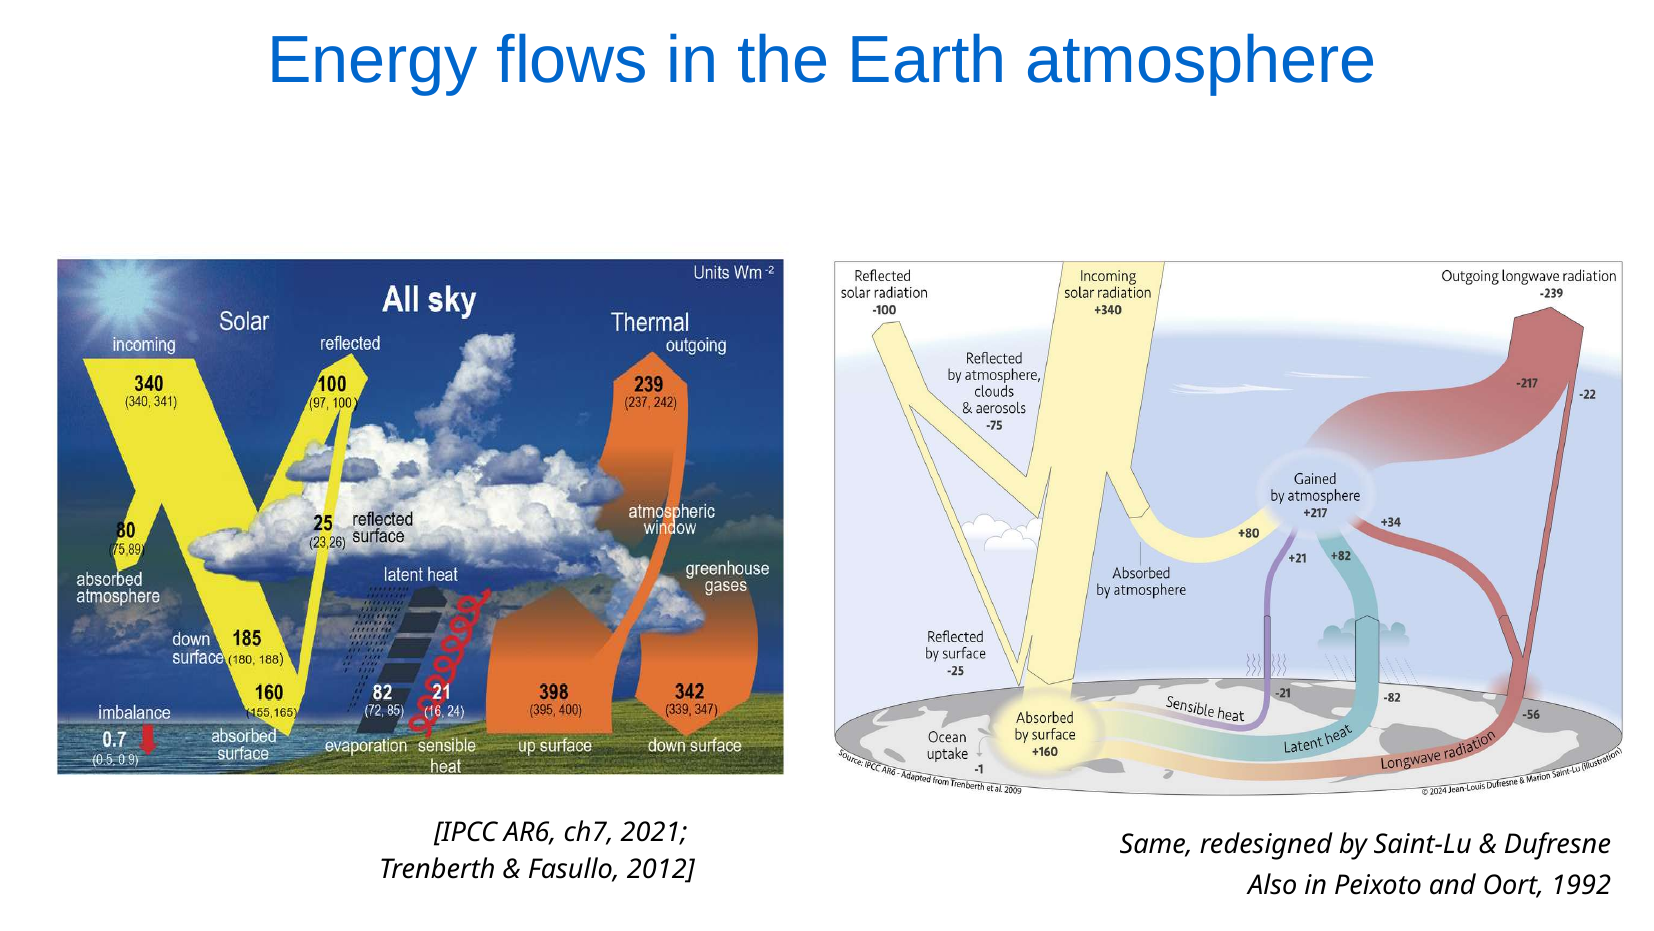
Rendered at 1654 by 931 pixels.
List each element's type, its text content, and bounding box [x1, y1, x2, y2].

text_box Also in Peixoto and Oort, 1992 [1013, 858, 1626, 905]
picture [831, 259, 1625, 797]
text_box [IPCC AR6, ch7, 2021; Trenberth & Fasullo, 2012] [365, 805, 781, 907]
picture [21, 242, 817, 783]
text_box Same, redesigned by Saint-Lu & Dufresne [1013, 817, 1626, 858]
text_box Energy flows in the Earth atmosphere [94, 15, 1551, 78]
